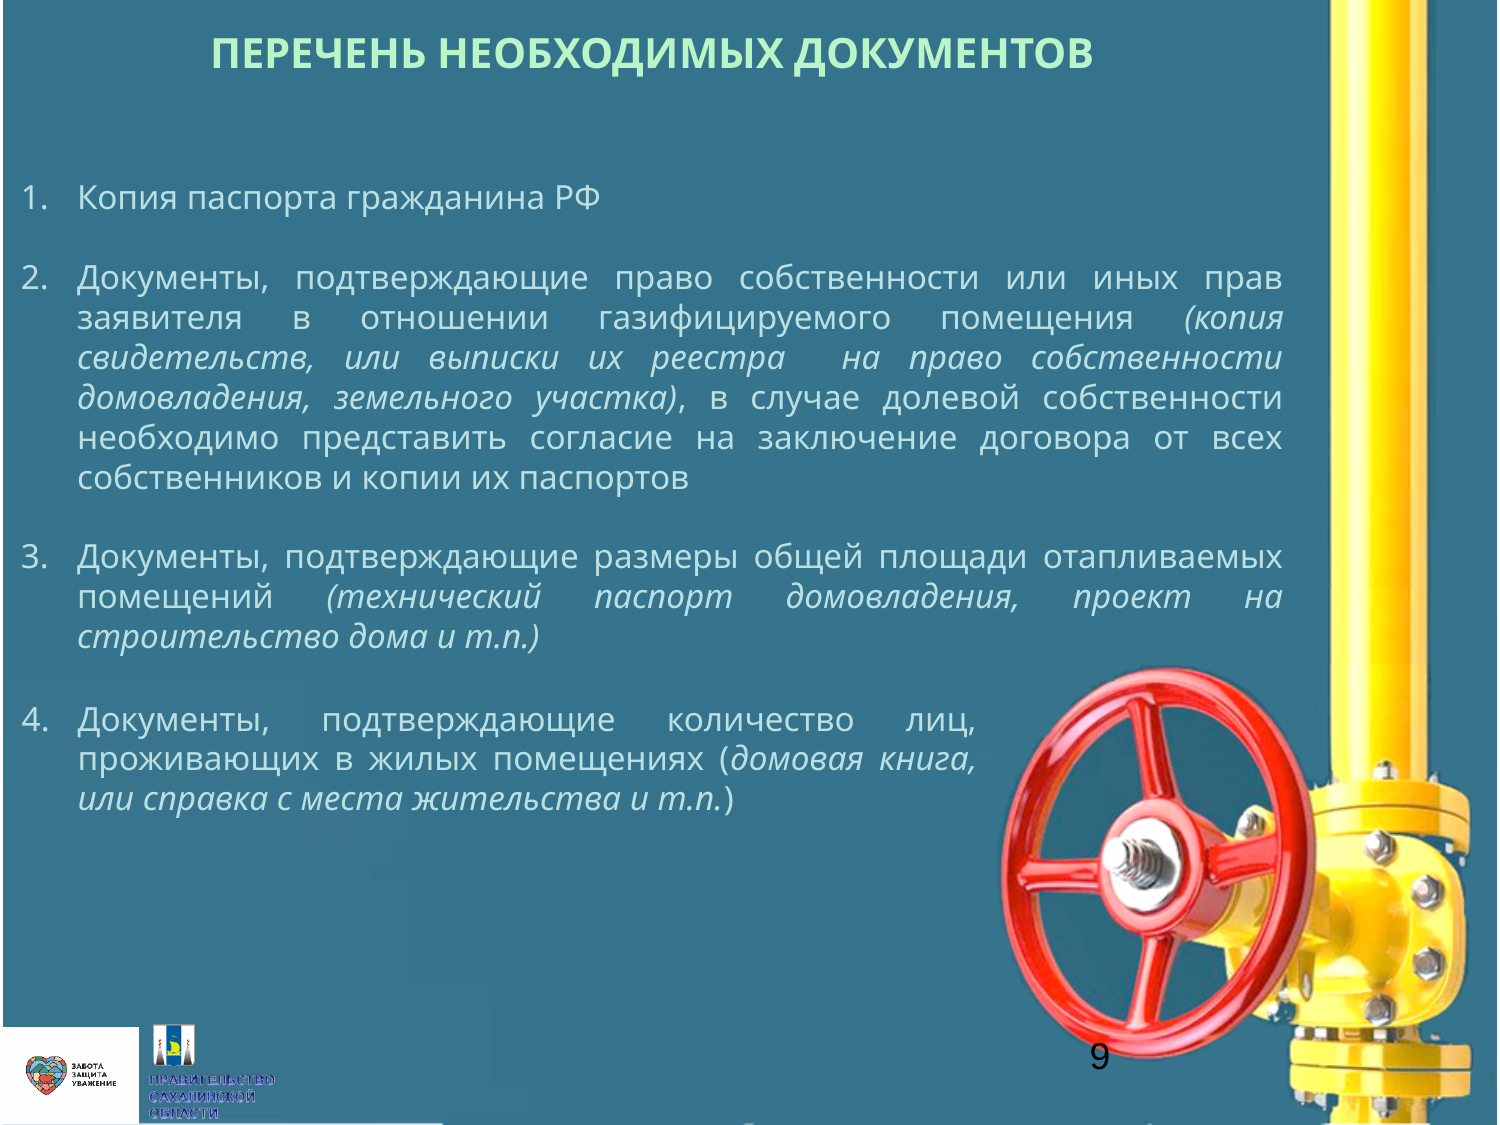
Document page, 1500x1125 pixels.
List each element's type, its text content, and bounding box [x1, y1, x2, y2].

picture [3, 0, 1497, 1125]
text_box ПЕРЕЧЕНЬ НЕОБХОДИМЫХ ДОКУМЕНТОВ Копия паспорта гражданина РФ Документы, подтверждающие право собственности или иных прав заявителя в отношении газифицируемого помещения (копия свидетельств, или выписки их реестра на право собственности домовладения, земельного участка), в случае долевой собственности необходимо представить согласие на заключение договора от всех собственников и копии их паспортов Документы, подтверждающие размеры общей площади отапливаемых помещений (технический паспорт домовладения, проект на строительство дома и т.п.) [5, 18, 1300, 668]
text_box <номер> [1074, 1024, 1425, 1103]
text_box Документы, подтверждающие количество лиц, проживающих в жилых помещениях (домовая книга, или справка с места жительства и т.п.) [6, 645, 993, 820]
